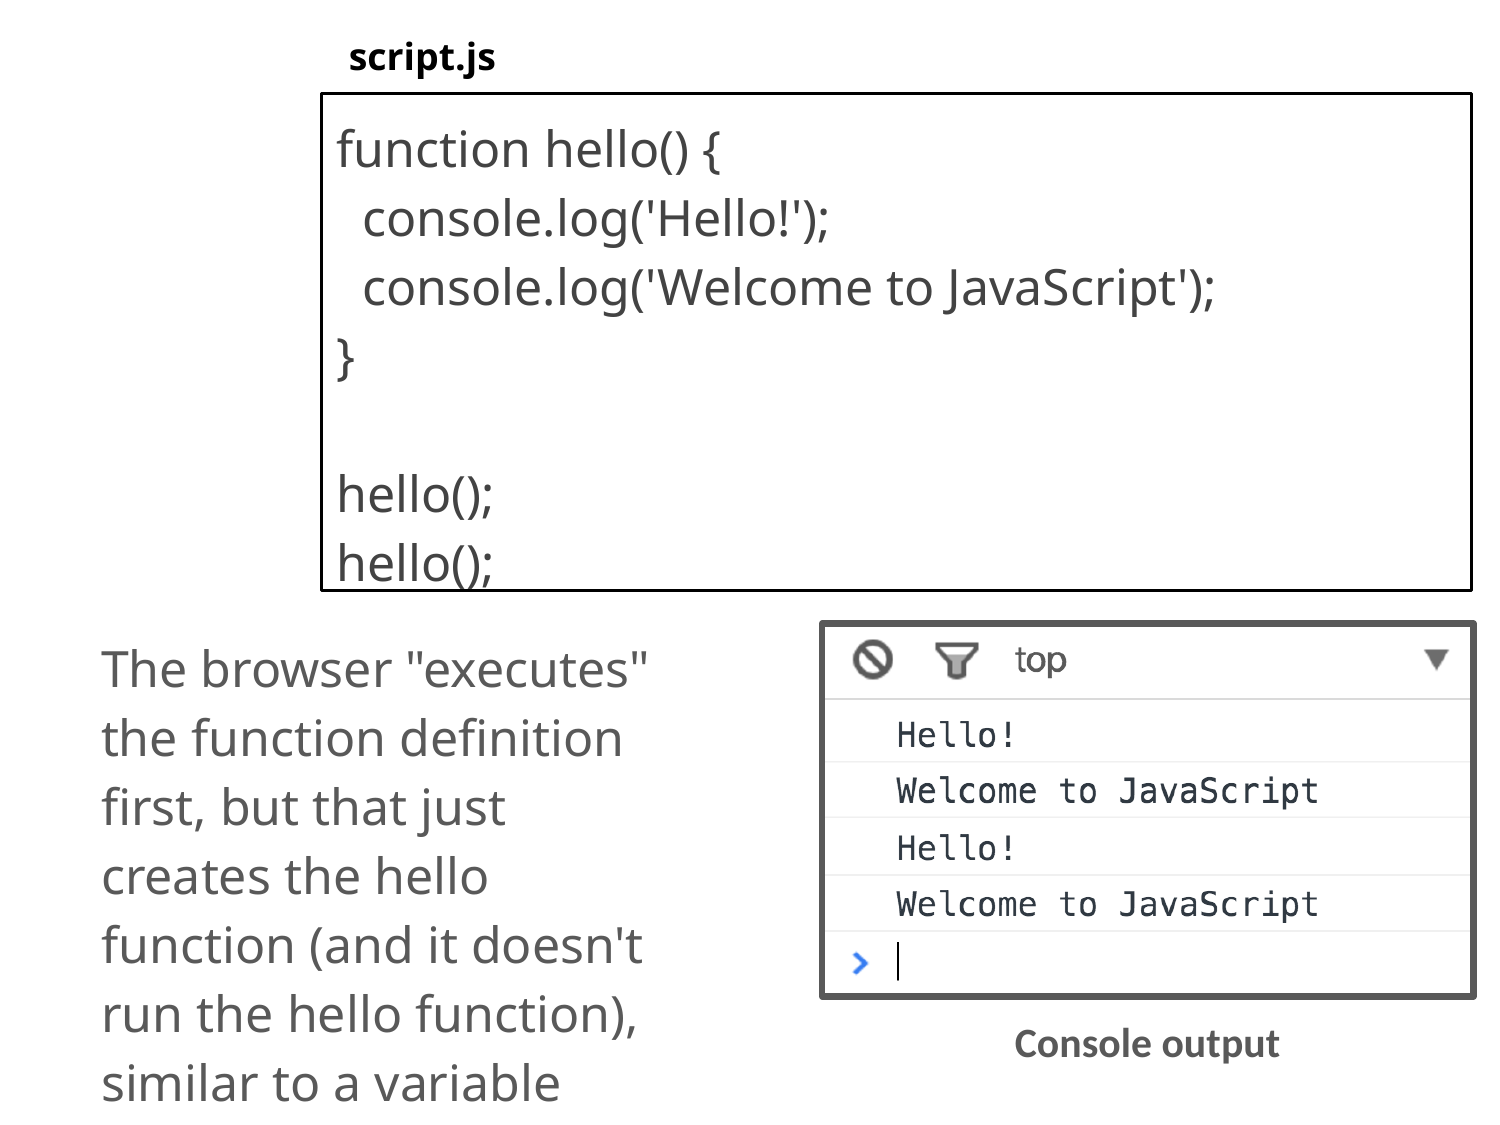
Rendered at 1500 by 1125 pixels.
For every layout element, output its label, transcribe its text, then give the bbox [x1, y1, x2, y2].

text_box function hello() { console.log('Hello!'); console.log('Welcome to JavaScript'); } hello(); hello(); [321, 93, 1472, 591]
text_box script.js [333, 21, 513, 94]
picture [825, 626, 1471, 993]
list The browser "executes" the function definition first, but that just creates the hello function (and it doesn't run the hello function), similar to a variable declaration. [86, 613, 697, 981]
list Console output [825, 993, 1471, 1125]
